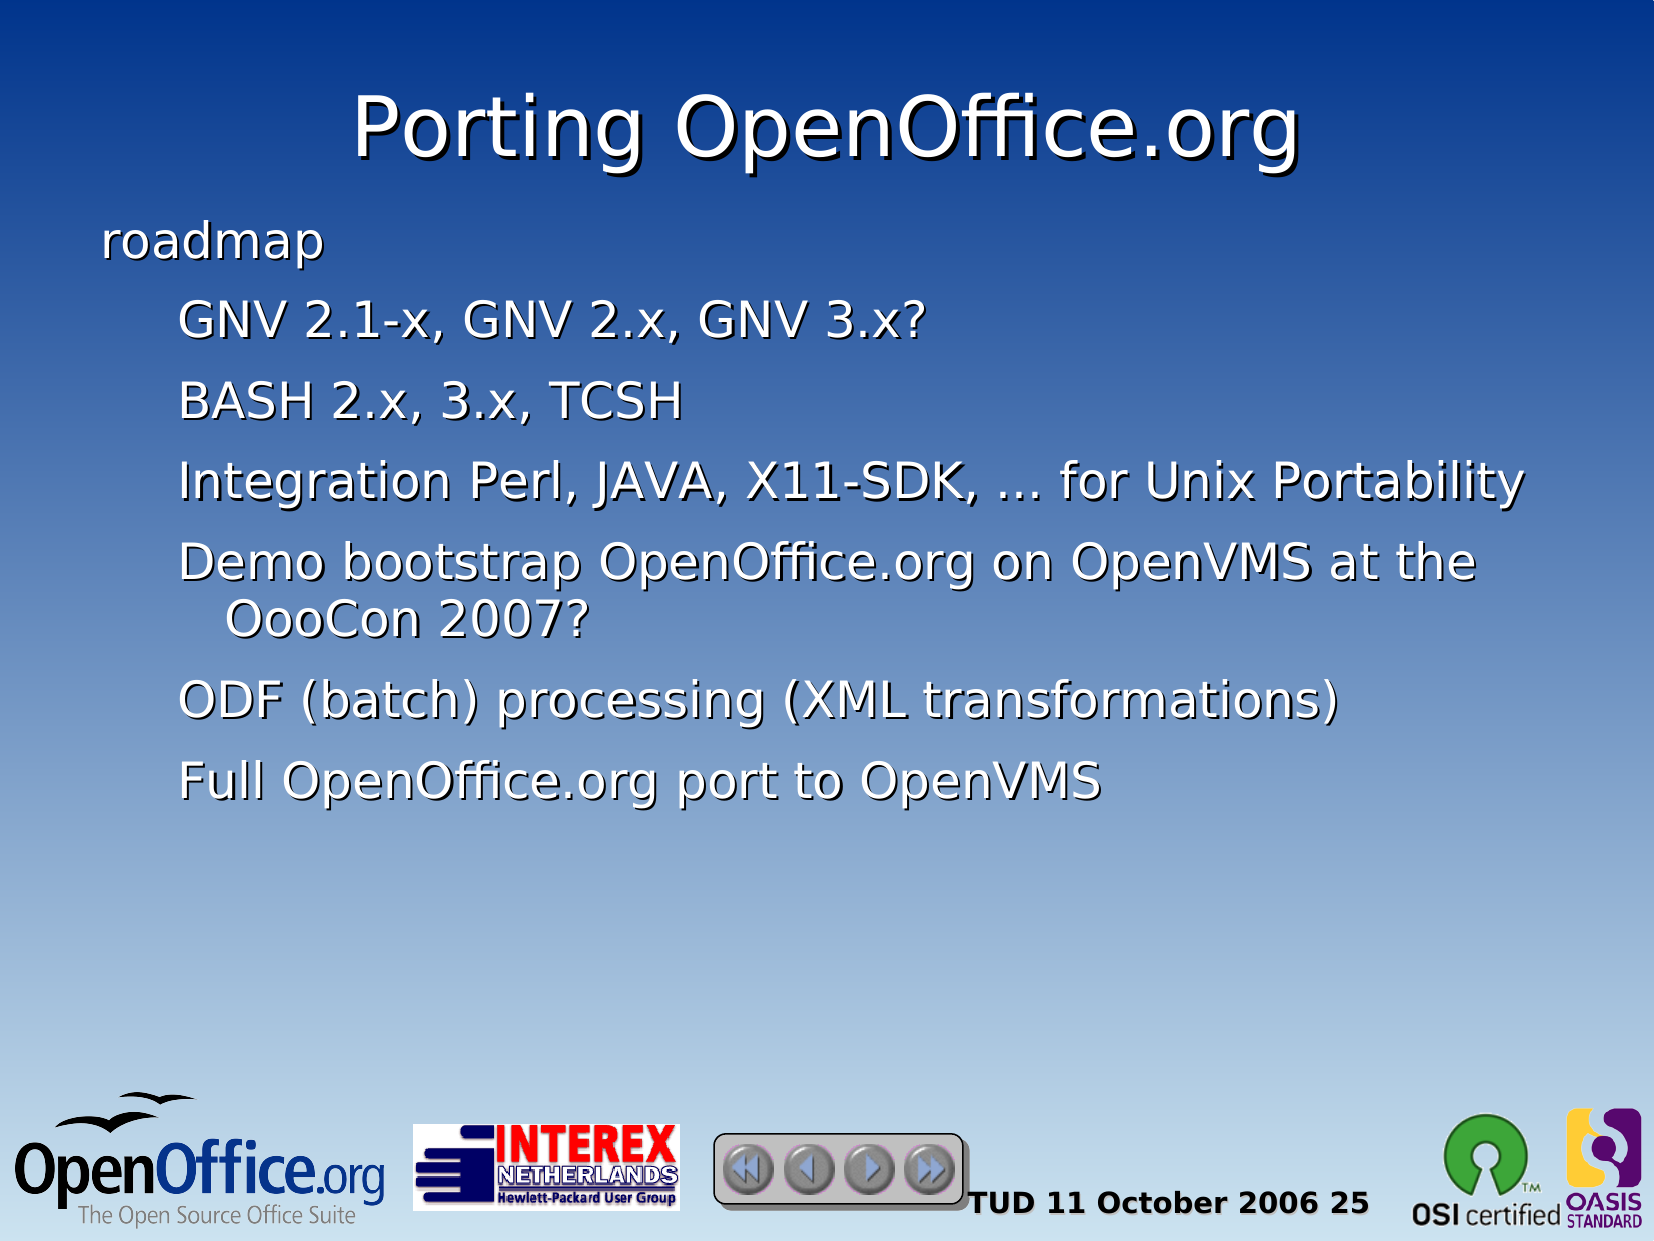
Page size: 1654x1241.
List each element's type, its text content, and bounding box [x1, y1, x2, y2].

picture [723, 1144, 774, 1195]
picture [904, 1144, 955, 1195]
picture [413, 1124, 680, 1211]
picture [15, 1092, 384, 1229]
list roadmap GNV 2.1-x, GNV 2.x, GNV 3.x? BASH 2.x, 3.x, TCSH Integration Perl, JAVA, X11-SDK, ... for Unix Portability Demo bootstrap OpenOffice.org on OpenVMS at the OooCon 2007? ODF (batch) processing (XML transformations) Full OpenOffice.org port to OpenVMS [82, 212, 1625, 1069]
picture [784, 1144, 835, 1195]
picture [1405, 1102, 1654, 1238]
text_box TUD 11 October 2006 32 [974, 1181, 1500, 1241]
title Porting OpenOffice.org [82, 49, 1571, 207]
picture [844, 1144, 895, 1195]
text_box [714, 1133, 963, 1204]
